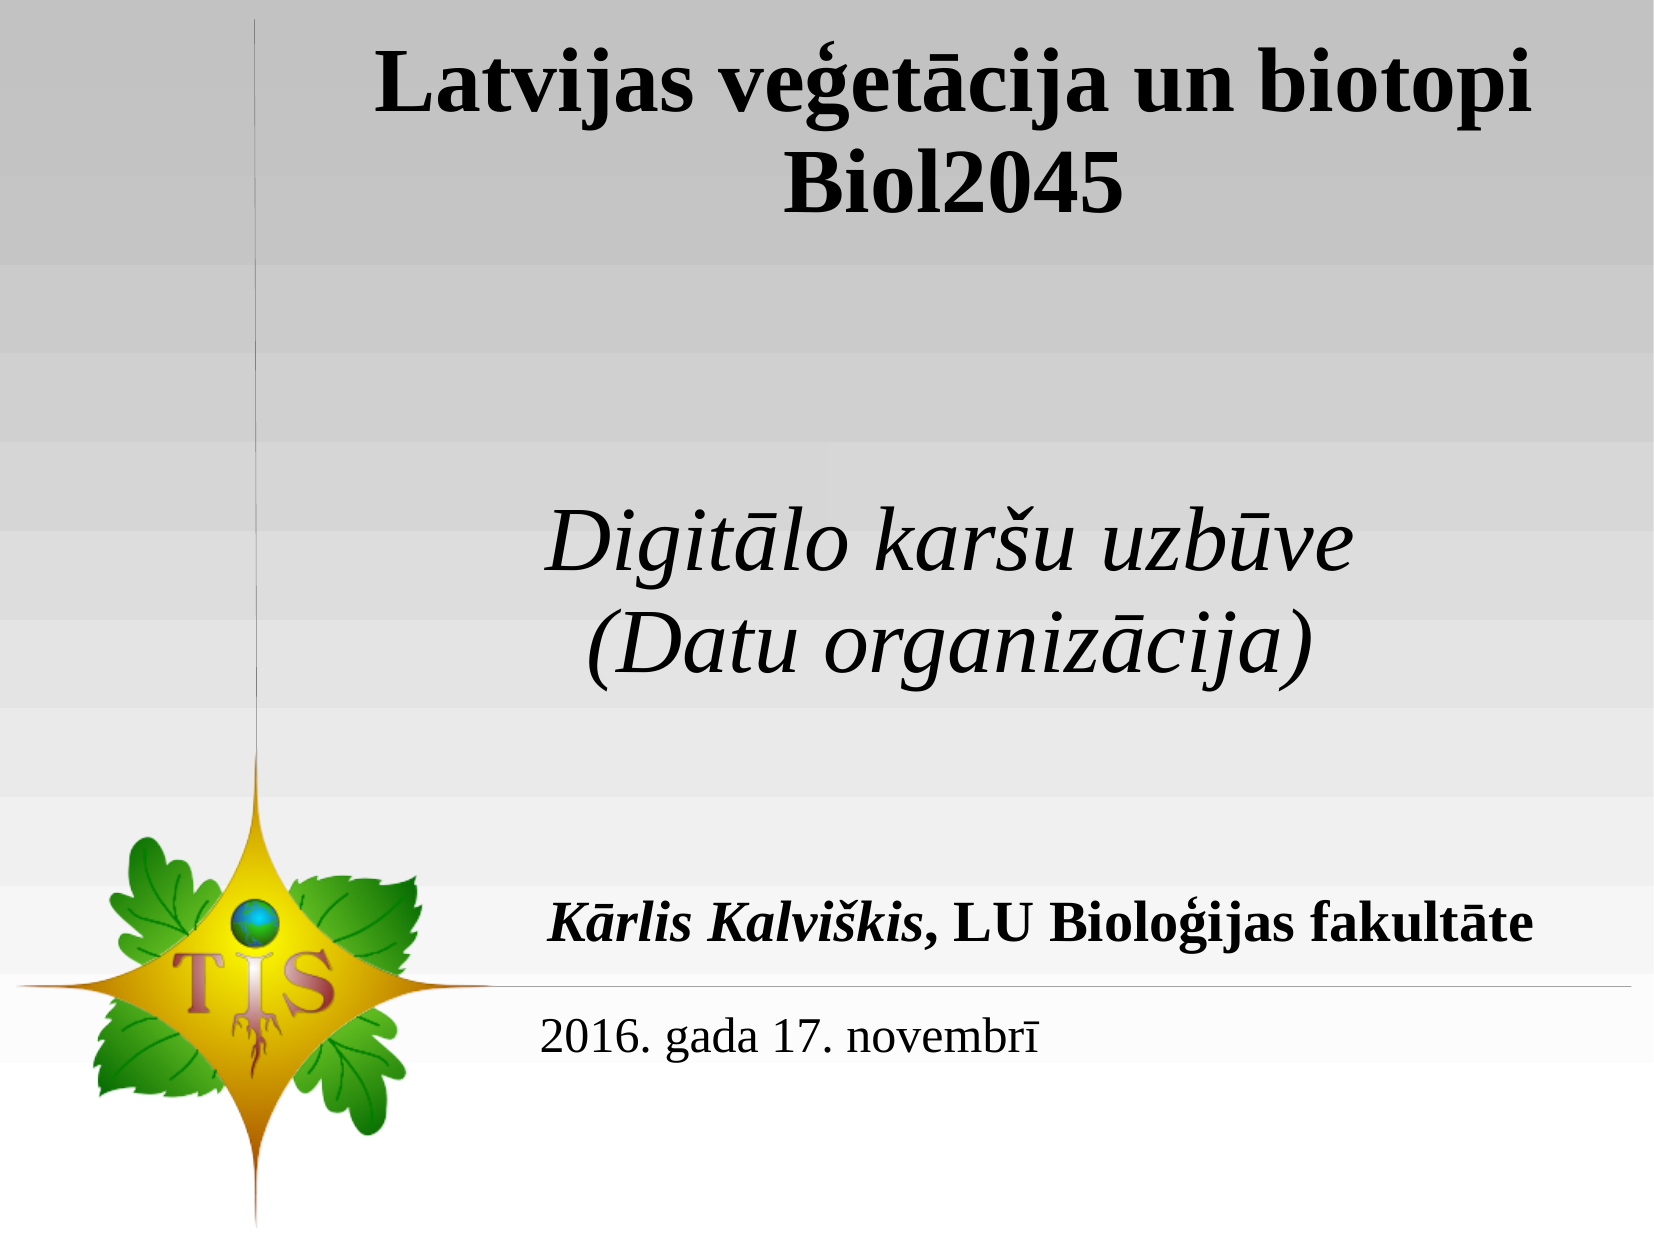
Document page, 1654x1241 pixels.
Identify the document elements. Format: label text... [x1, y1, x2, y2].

picture [0, 0, 1654, 1241]
list 2016. gada 17. novembrī [468, 1008, 1630, 1216]
title Digitālo karšu uzbūve (Datu organizācija) [295, 324, 1607, 857]
